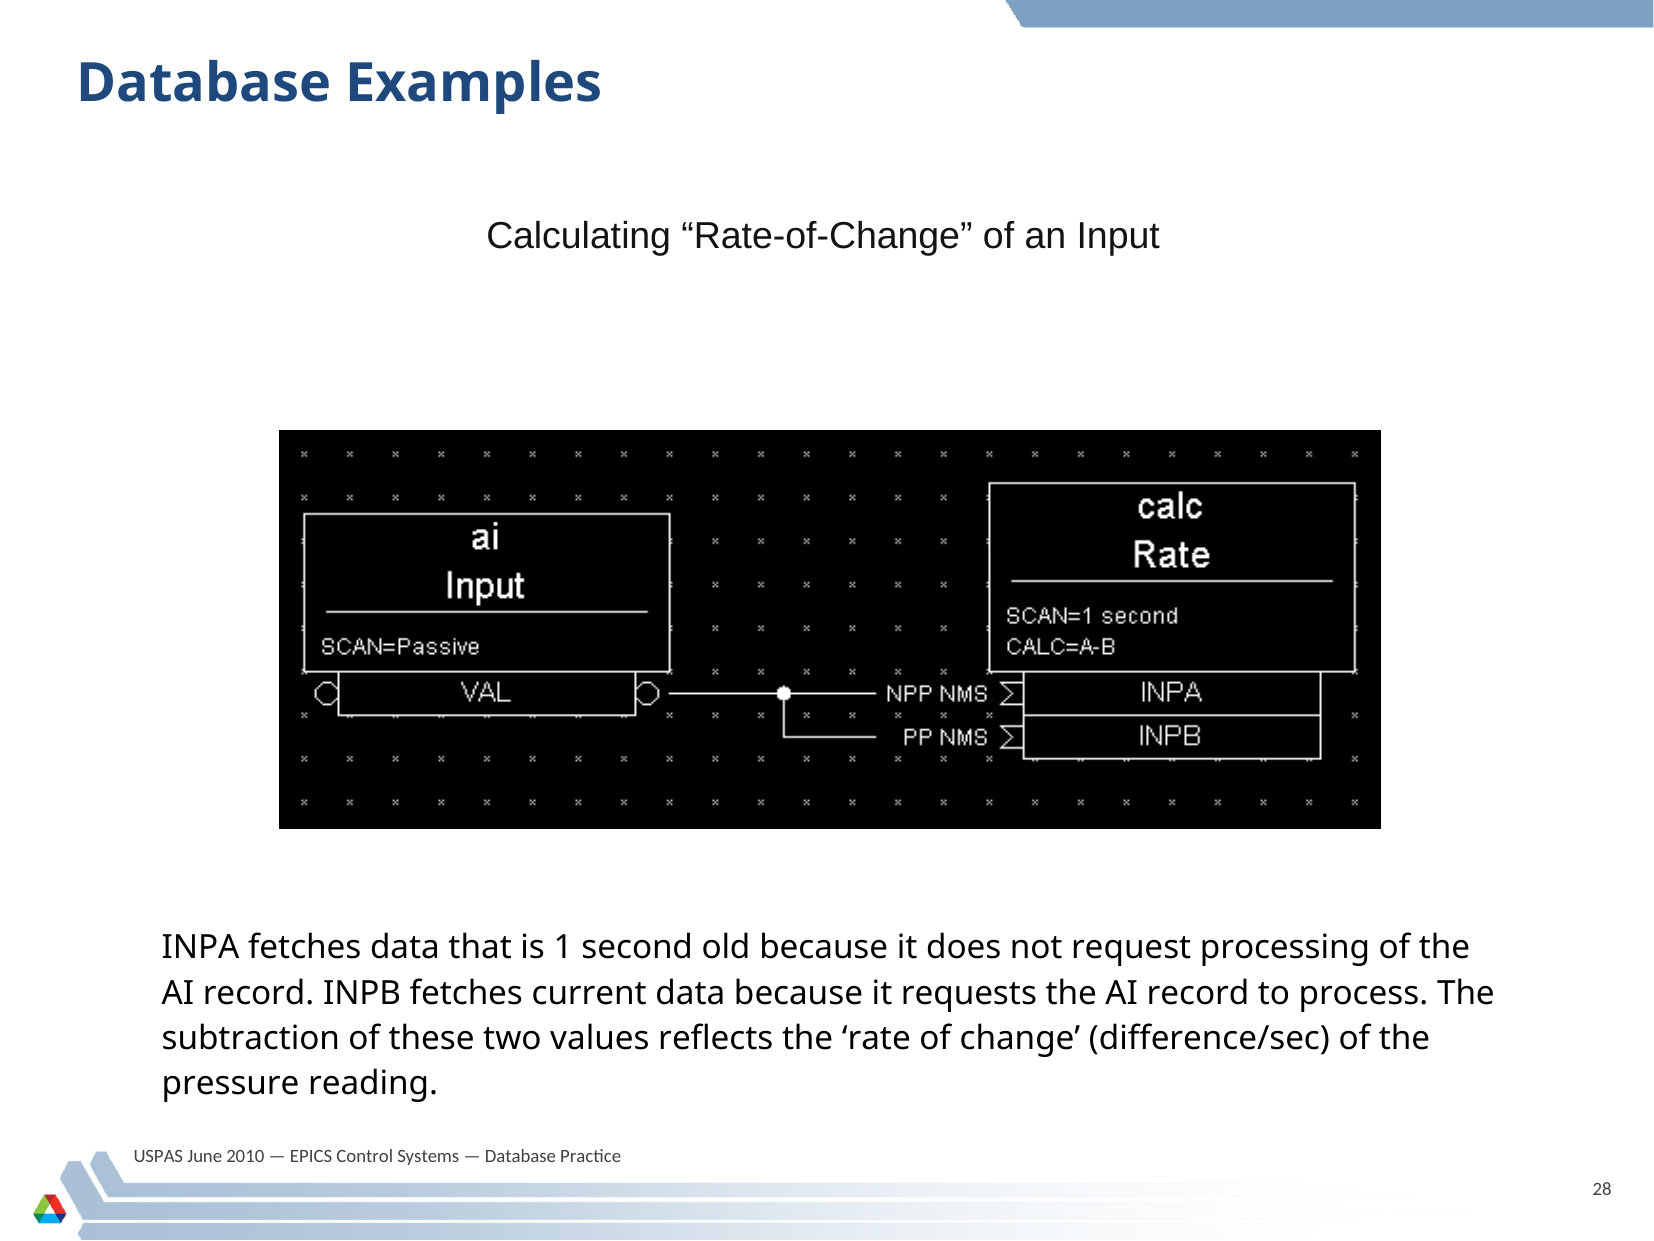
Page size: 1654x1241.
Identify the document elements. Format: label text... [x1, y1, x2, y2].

picture [0, 0, 1654, 29]
picture [279, 430, 1381, 829]
title Database Examples [61, 51, 1500, 123]
text_box Calculating “Rate-of-Change” of an Input [82, 206, 1564, 265]
text_box INPA fetches data that is 1 second old because it does not request processing of the AI record. INPB fetches current data because it requests the AI record to process. The subtraction of these two values reflects the ‘rate of change’ (difference/sec) of the pressure reading. [146, 915, 1525, 1113]
picture [0, 1143, 1654, 1240]
